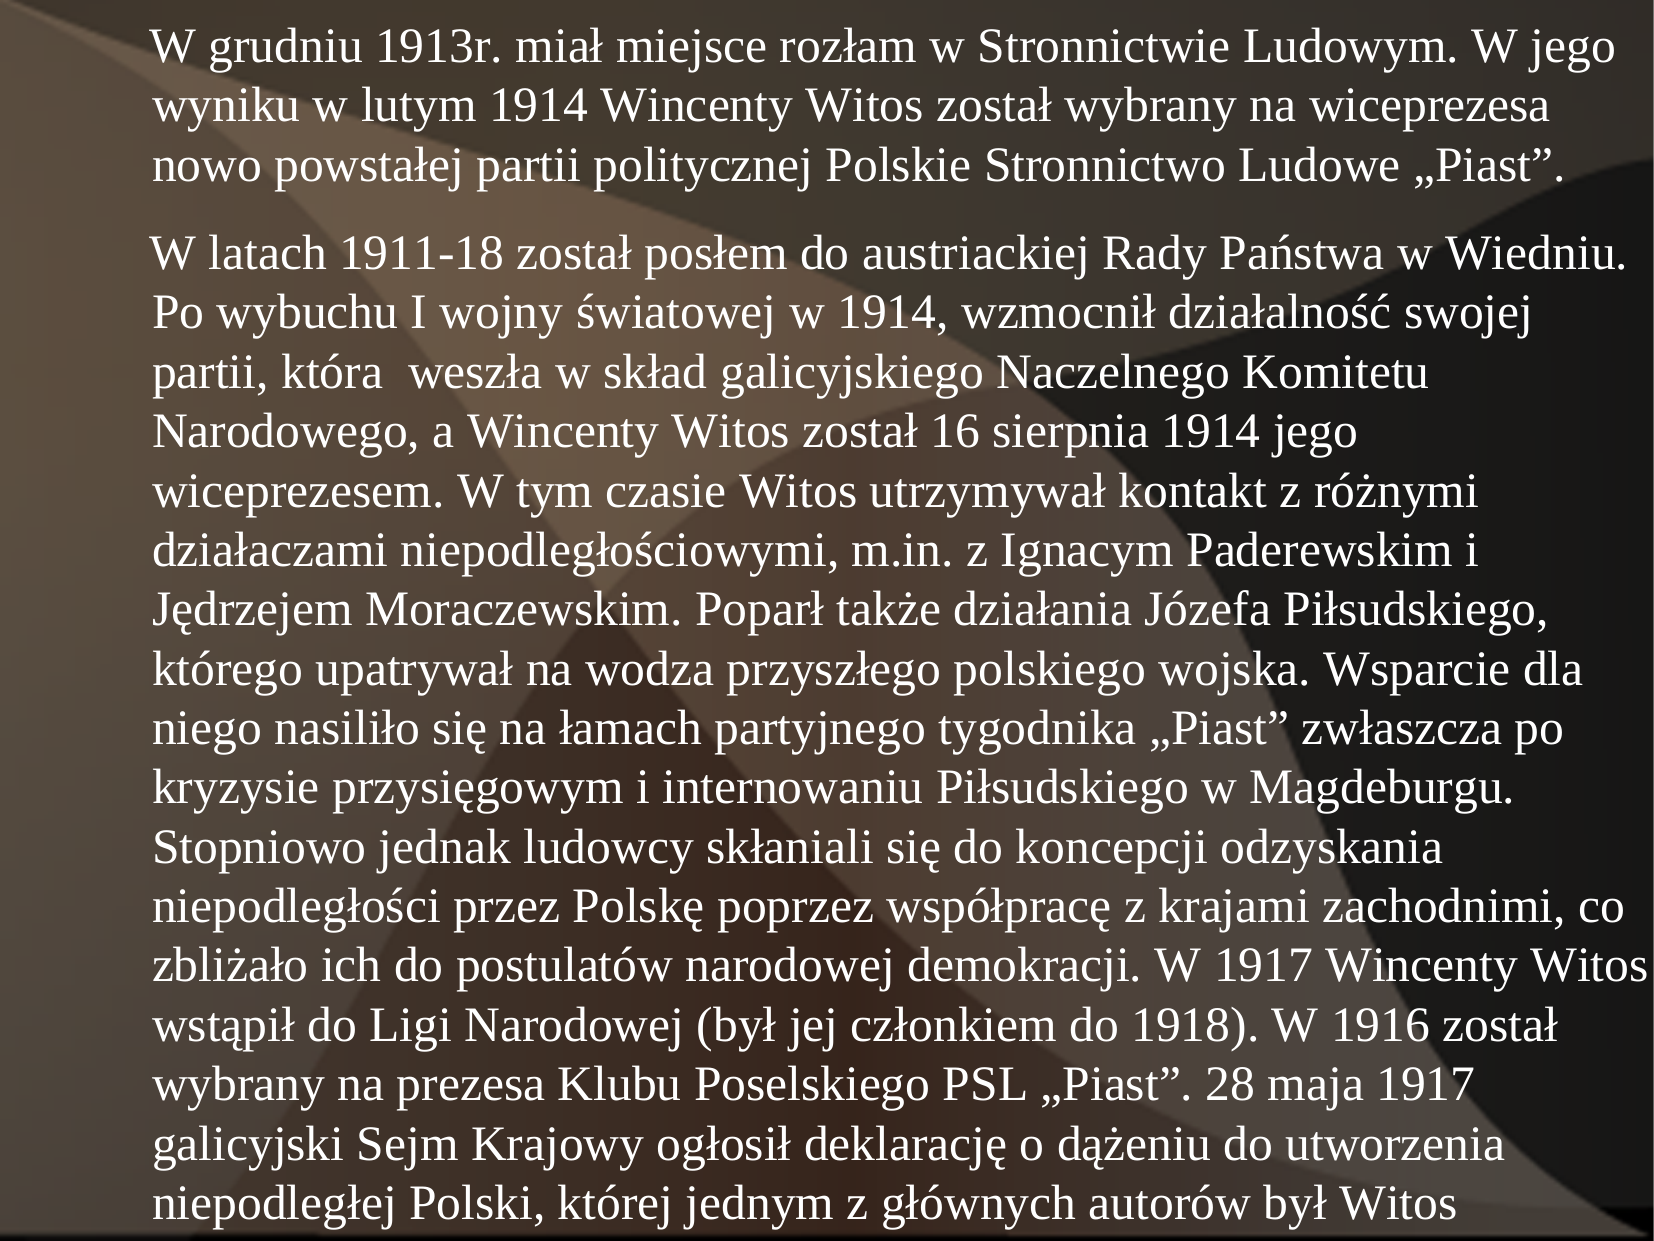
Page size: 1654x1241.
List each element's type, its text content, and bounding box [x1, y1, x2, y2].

list W grudniu 1913r. miał miejsce rozłam w Stronnictwie Ludowym. W jego wyniku w lutym 1914 Wincenty Witos został wybrany na wiceprezesa nowo powstałej partii politycznej Polskie Stronnictwo Ludowe „Piast”. W latach 1911-18 został posłem do austriackiej Rady Państwa w Wiedniu. Po wybuchu I wojny światowej w 1914, wzmocnił działalność swojej partii, która weszła w skład galicyjskiego Naczelnego Komitetu Narodowego, a Wincenty Witos został 16 sierpnia 1914 jego wiceprezesem. W tym czasie Witos utrzymywał kontakt z różnymi działaczami niepodległościowymi, m.in. z Ignacym Paderewskim i Jędrzejem Moraczewskim. Poparł także działania Józefa Piłsudskiego, którego upatrywał na wodza przyszłego polskiego wojska. Wsparcie dla niego nasiliło się na łamach partyjnego tygodnika „Piast” zwłaszcza po kryzysie przysięgowym i internowaniu Piłsudskiego w Magdeburgu. Stopniowo jednak ludowcy skłaniali się do koncepcji odzyskania niepodległości przez Polskę poprzez współpracę z krajami zachodnimi, co zbliżało ich do postulatów narodowej demokracji. W 1917 Wincenty Witos wstąpił do Ligi Narodowej (był jej członkiem do 1918). W 1916 został wybrany na prezesa Klubu Poselskiego PSL „Piast”. 28 maja 1917 galicyjski Sejm Krajowy ogłosił deklarację o dążeniu do utworzenia niepodległej Polski, której jednym z głównych autorów był Witos [11, 12, 1654, 1241]
